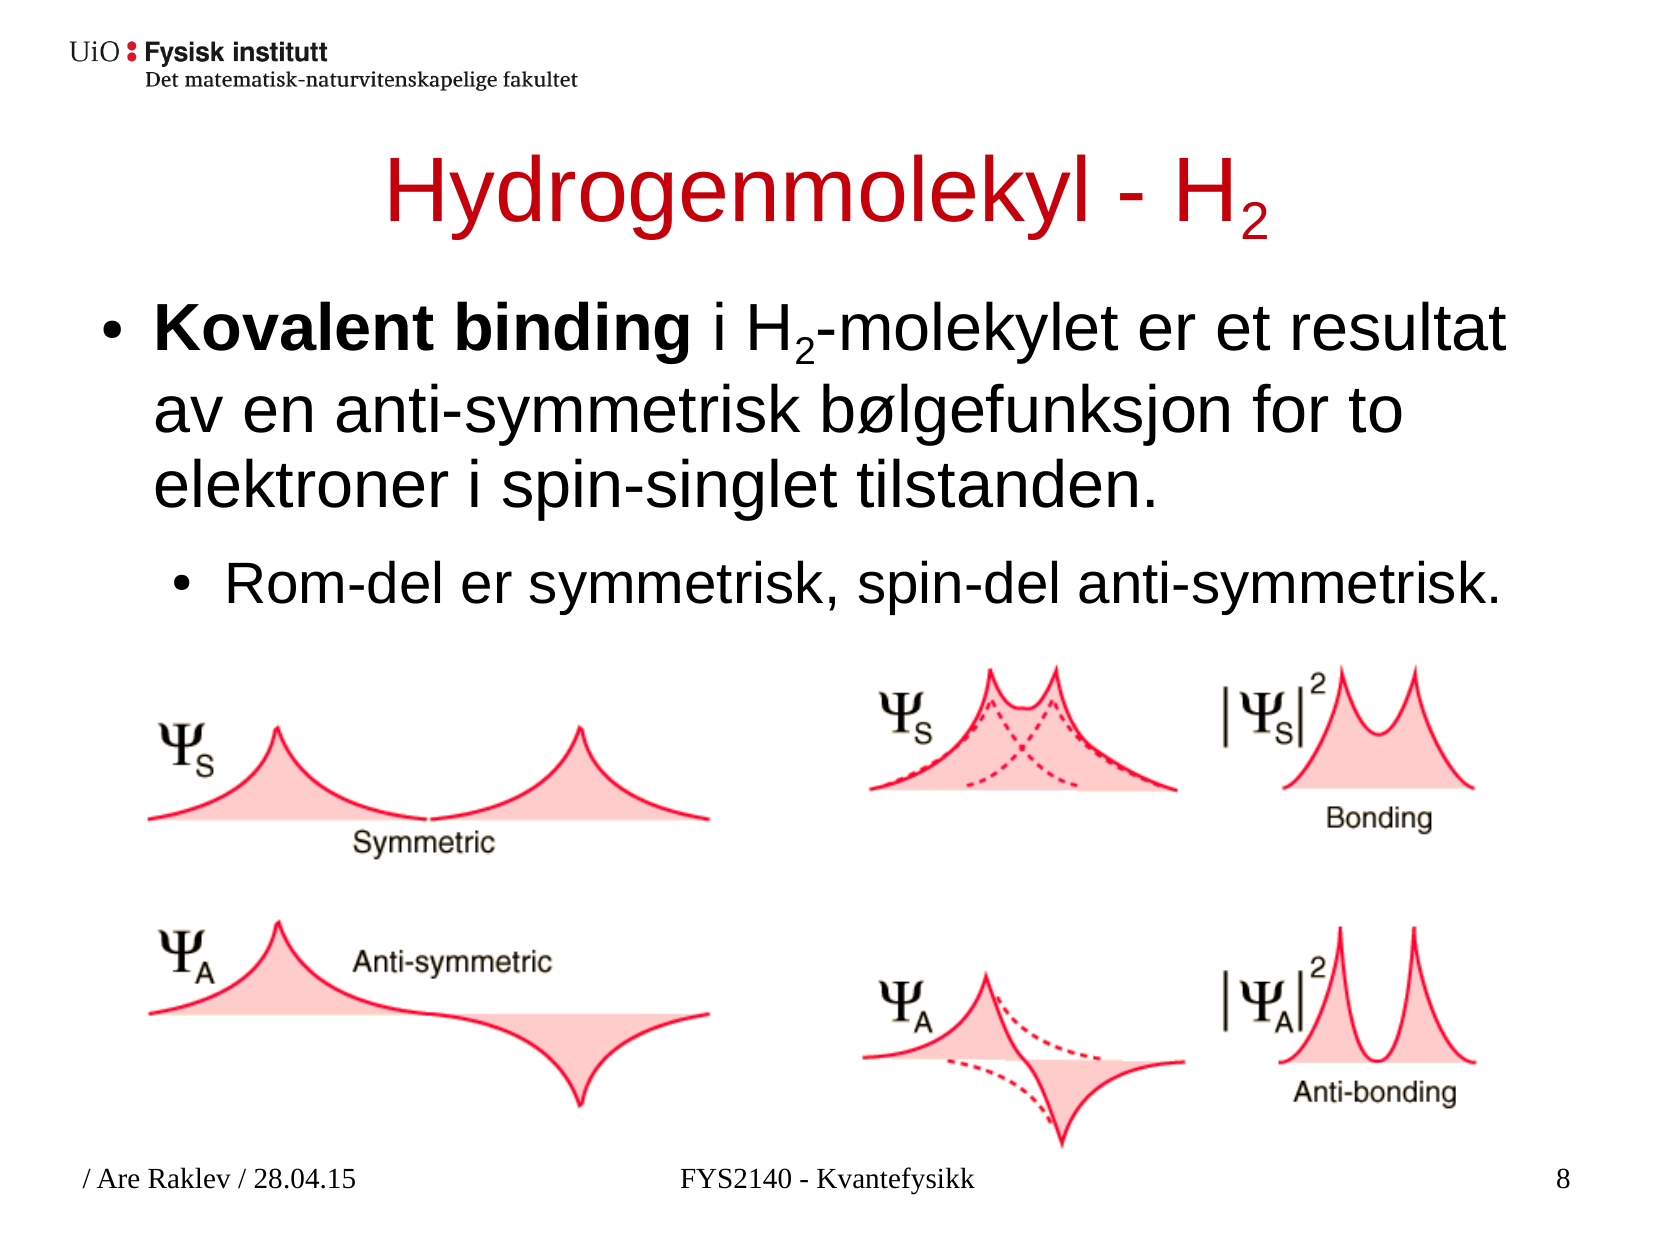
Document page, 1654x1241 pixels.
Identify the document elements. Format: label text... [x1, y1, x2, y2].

list Kovalent binding i H2-molekylet er et resultat av en anti-symmetrisk bølgefunksjon for to elektroner i spin-singlet tilstanden. Rom-del er symmetrisk, spin-del anti-symmetrisk. [82, 290, 1538, 1094]
picture [68, 37, 581, 93]
picture [848, 1094, 1495, 1167]
picture [133, 1094, 726, 1127]
title Hydrogenmolekyl - H2 [82, 90, 1571, 298]
